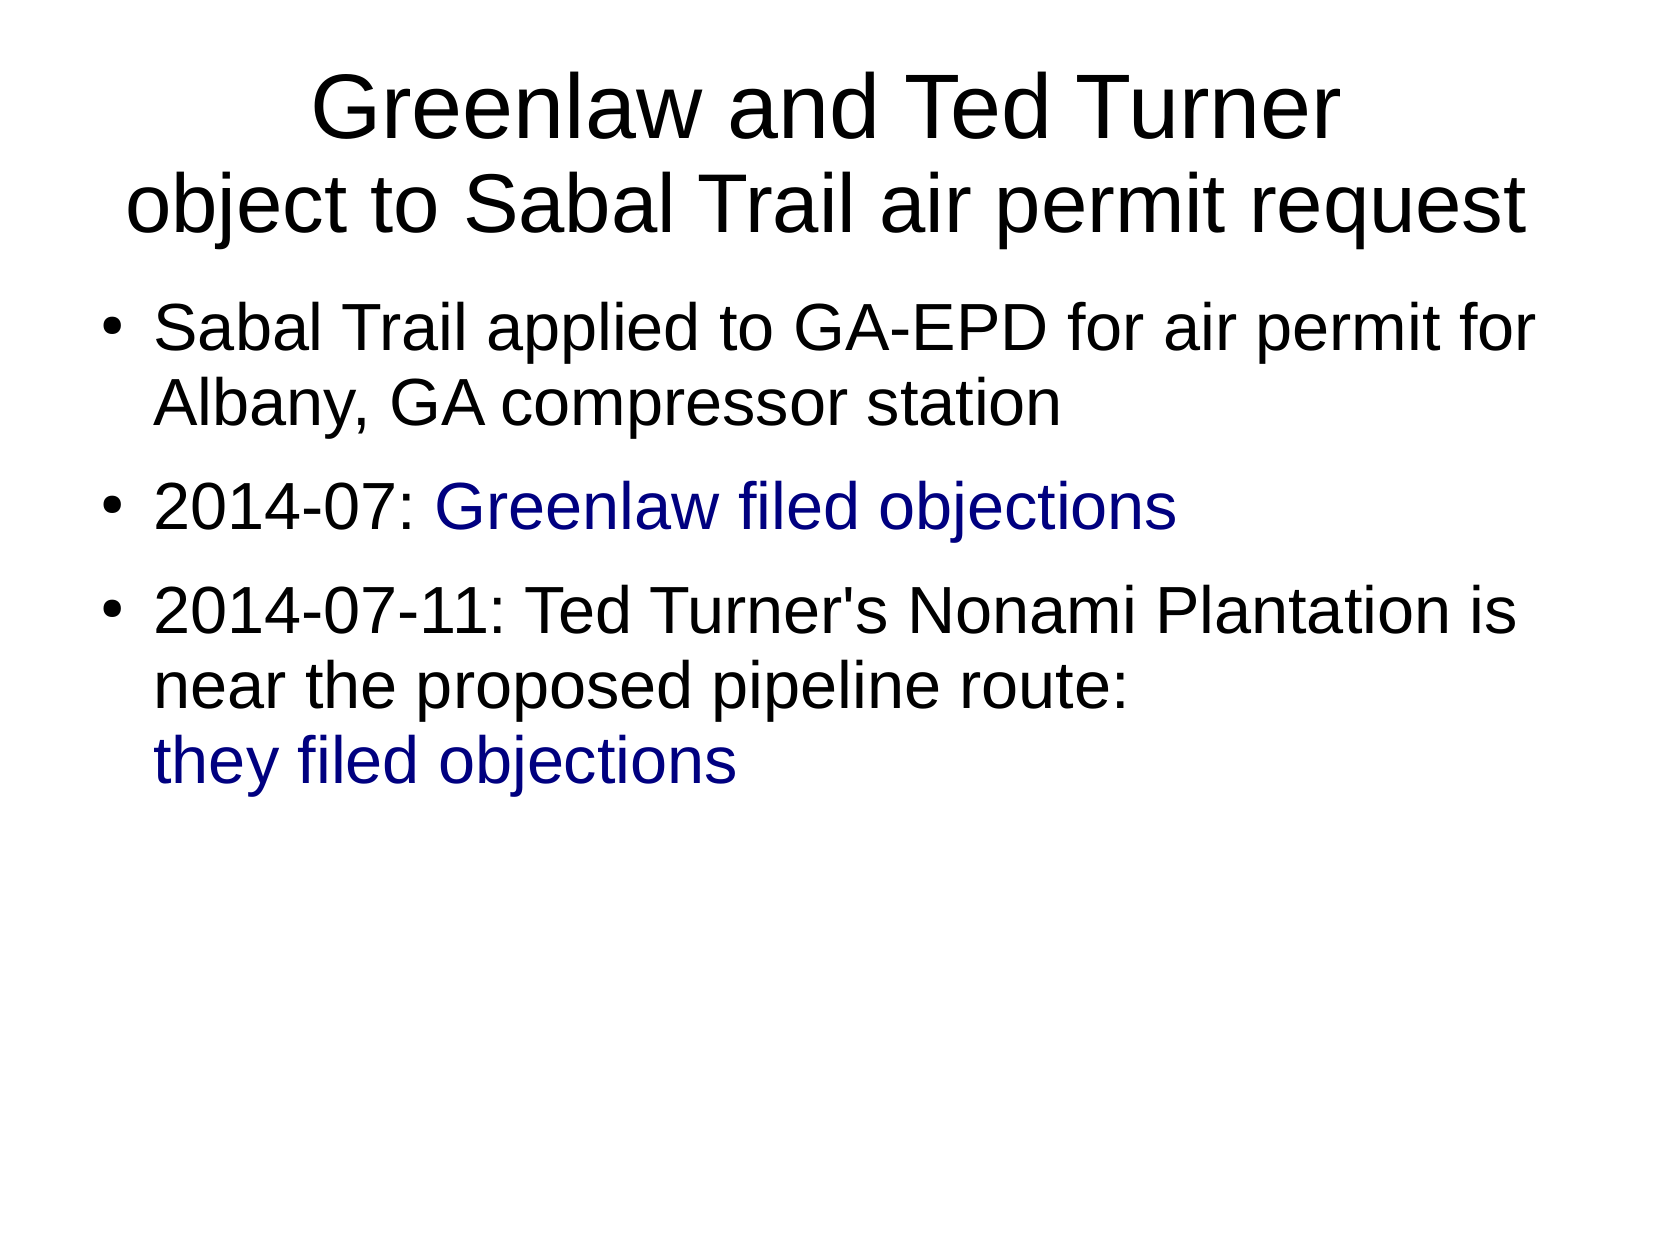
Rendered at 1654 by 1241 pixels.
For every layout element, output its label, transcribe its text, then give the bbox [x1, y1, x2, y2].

title Greenlaw and Ted Turner object to Sabal Trail air permit request [82, 49, 1571, 257]
list Sabal Trail applied to GA-EPD for air permit for Albany, GA compressor station 2014-07: Greenlaw filed objections 2014-07-11: Ted Turner's Nonami Plantation is near the proposed pipeline route: they filed objections [82, 290, 1571, 1010]
